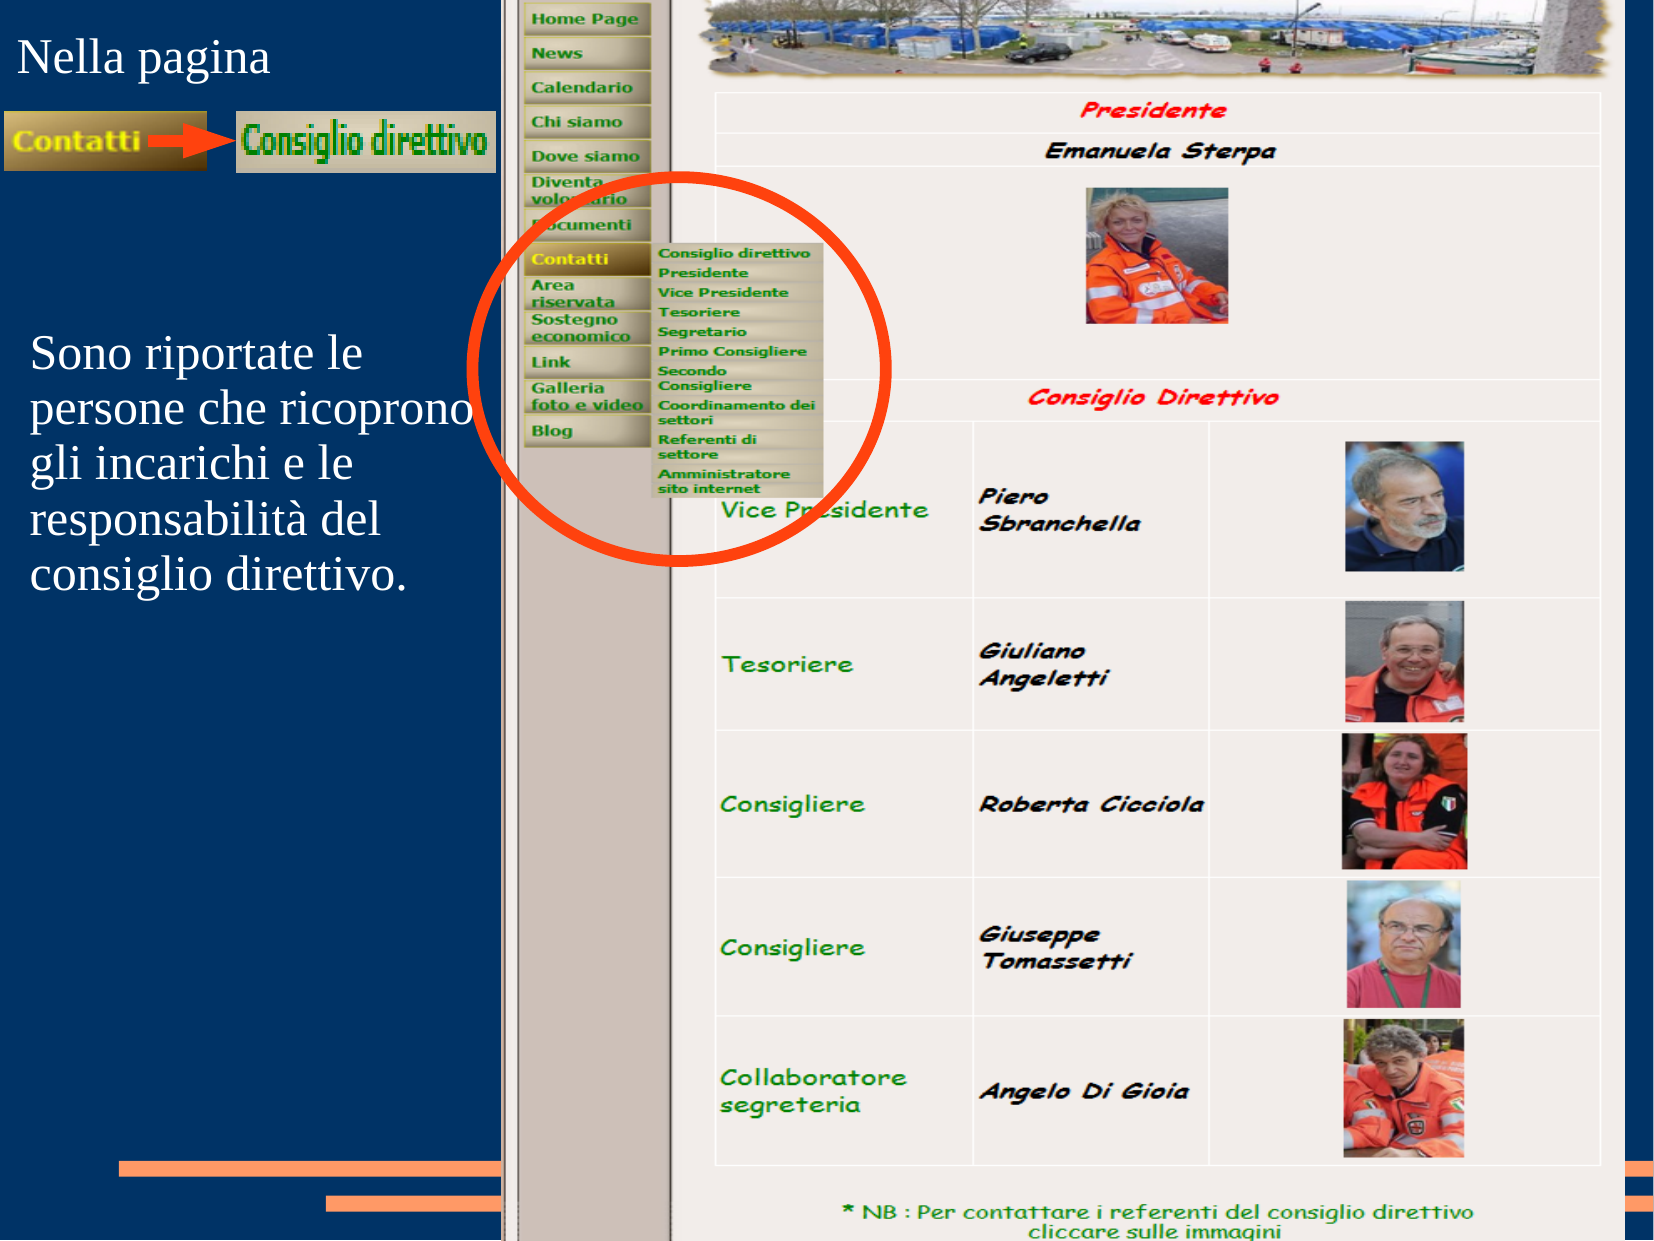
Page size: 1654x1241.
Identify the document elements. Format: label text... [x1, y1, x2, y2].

picture [501, 0, 1625, 1241]
picture [4, 111, 207, 171]
text_box Nella pagina [16, 29, 287, 140]
picture [236, 111, 496, 173]
text_box Sono riportate le persone che ricoprono gli incarichi e le responsabilità del consiglio direttivo. [29, 324, 502, 1152]
picture [501, 184, 879, 555]
